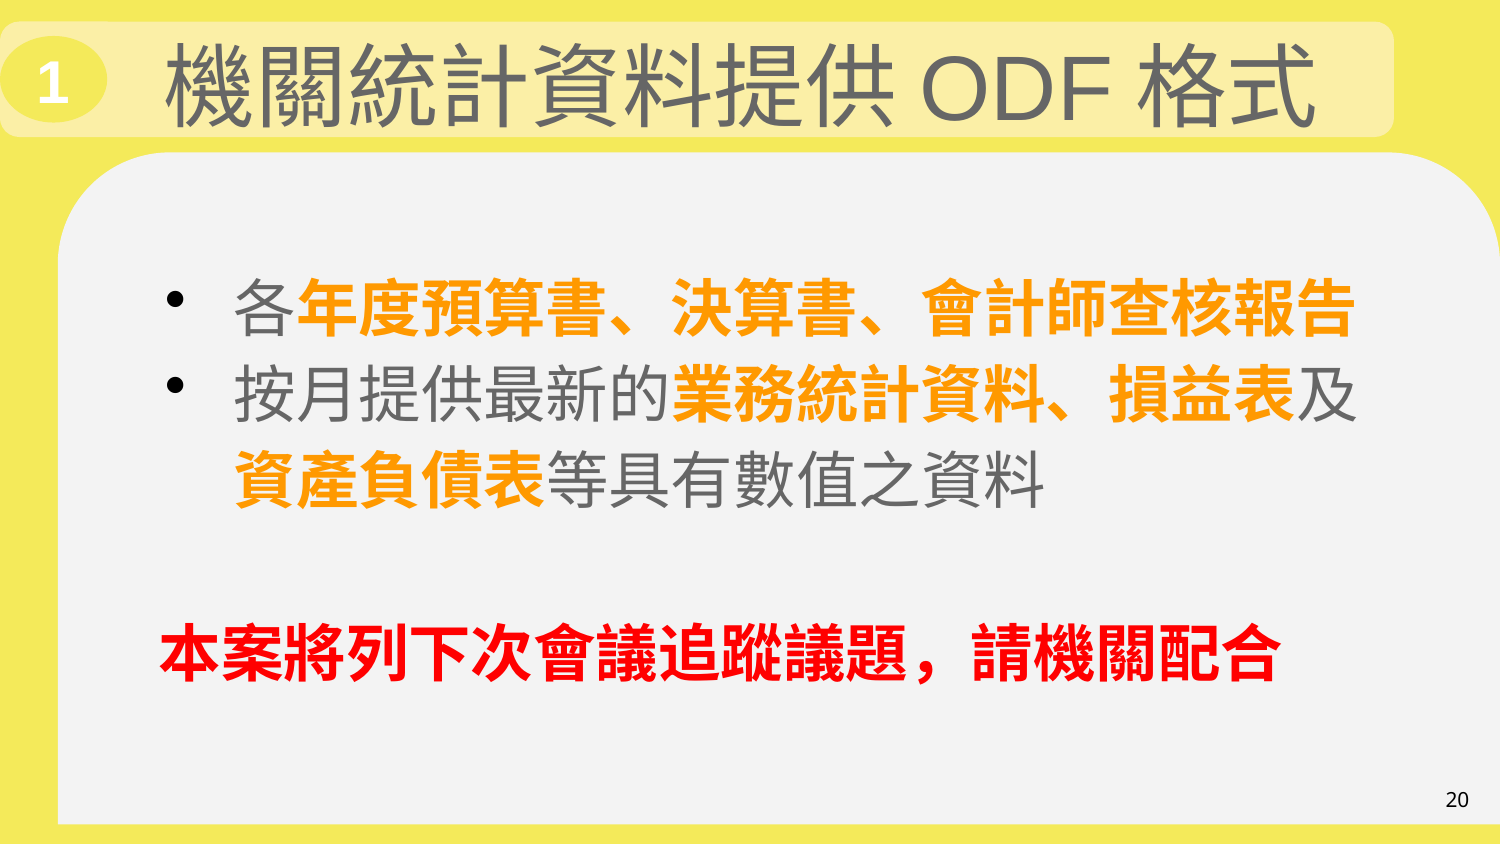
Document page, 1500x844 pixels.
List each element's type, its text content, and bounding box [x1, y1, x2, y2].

text_box 機關統計資料提供ODF格式 [0, 13, 1500, 154]
text_box 各年度預算書、決算書、會計師查核報告 按月提供最新的業務統計資料、損益表及資產負債表等具有數值之資料 本案將列下次會議追蹤議題，請機關配合 [143, 242, 1419, 704]
slide_number <編號> [1394, 769, 1484, 834]
text_box [57, 154, 1500, 825]
text_box 1 [0, 35, 108, 123]
